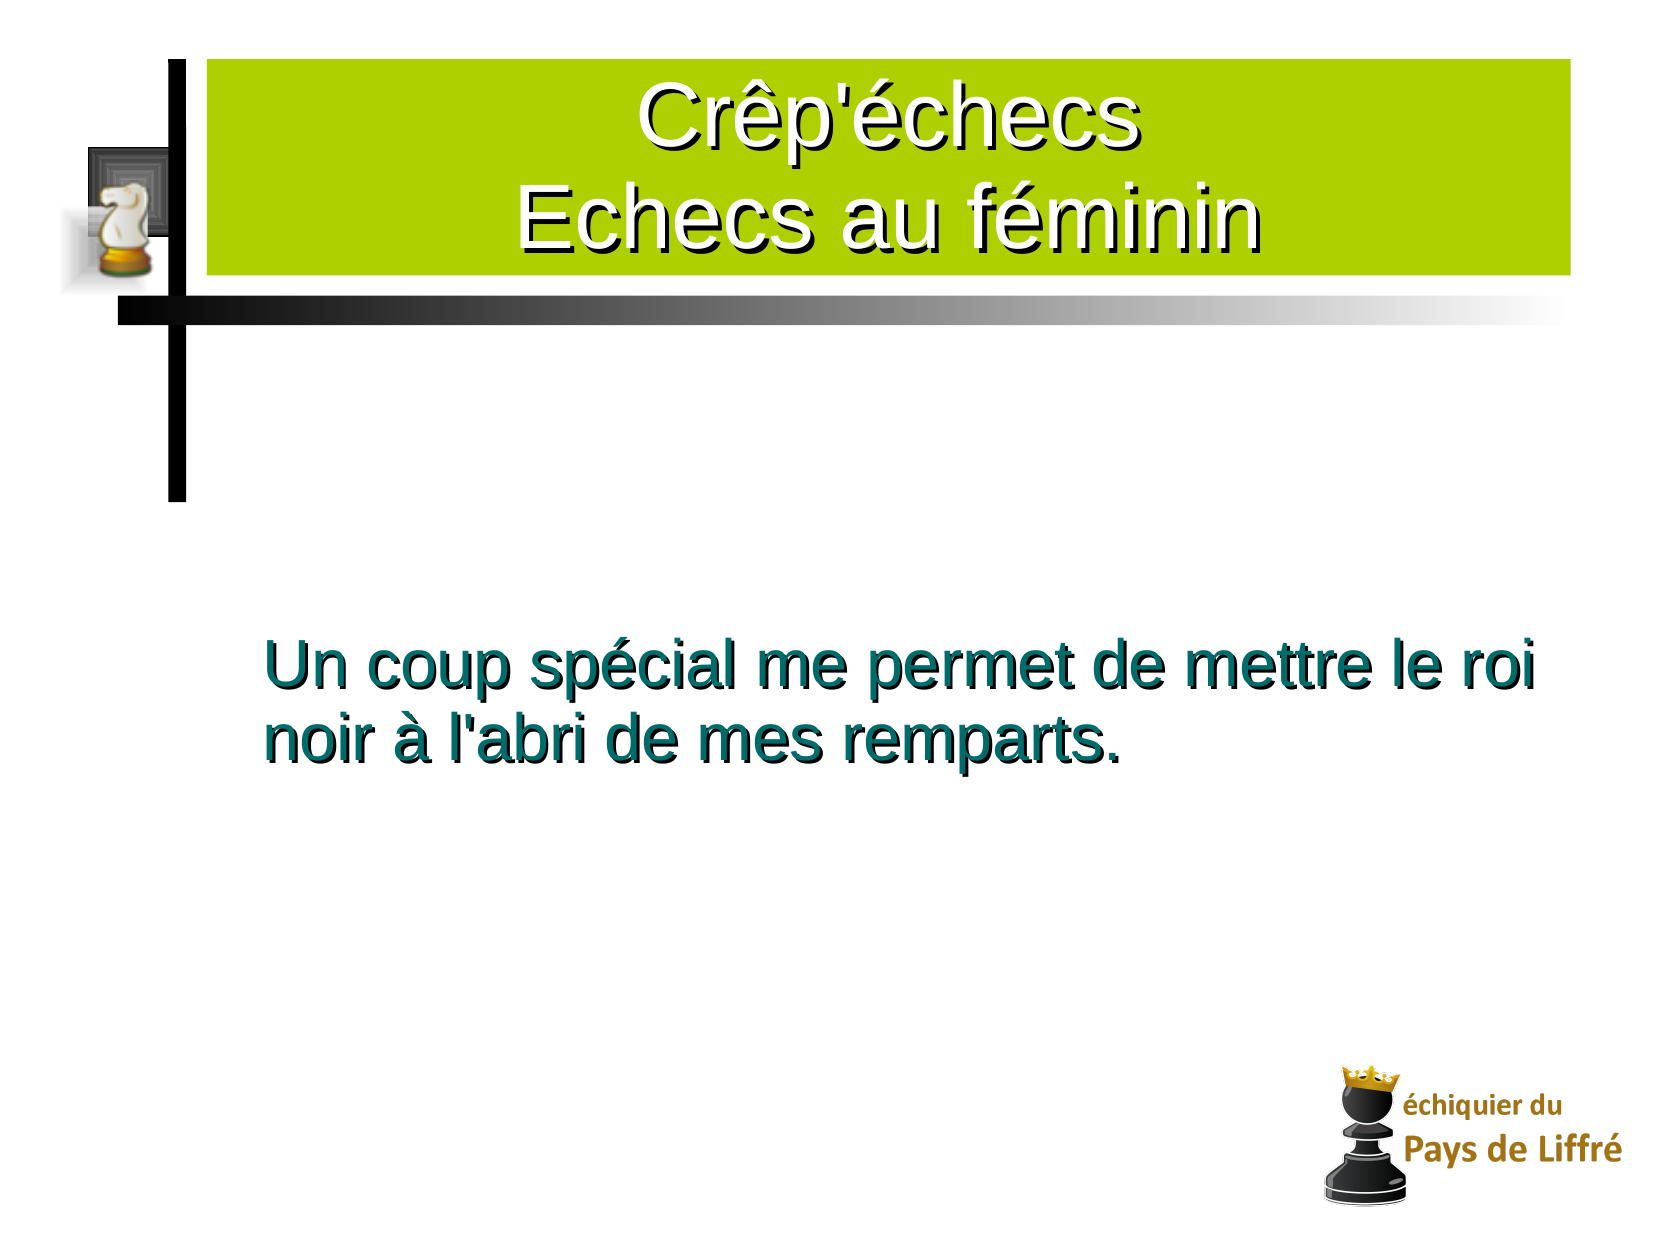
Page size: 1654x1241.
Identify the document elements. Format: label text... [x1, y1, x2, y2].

picture [72, 177, 168, 282]
list Un coup spécial me permet de mettre le roi noir à l'abri de mes remparts. [206, 354, 1565, 1077]
picture [1323, 1060, 1624, 1211]
title Crêp'échecs Echecs au féminin [206, 59, 1571, 276]
